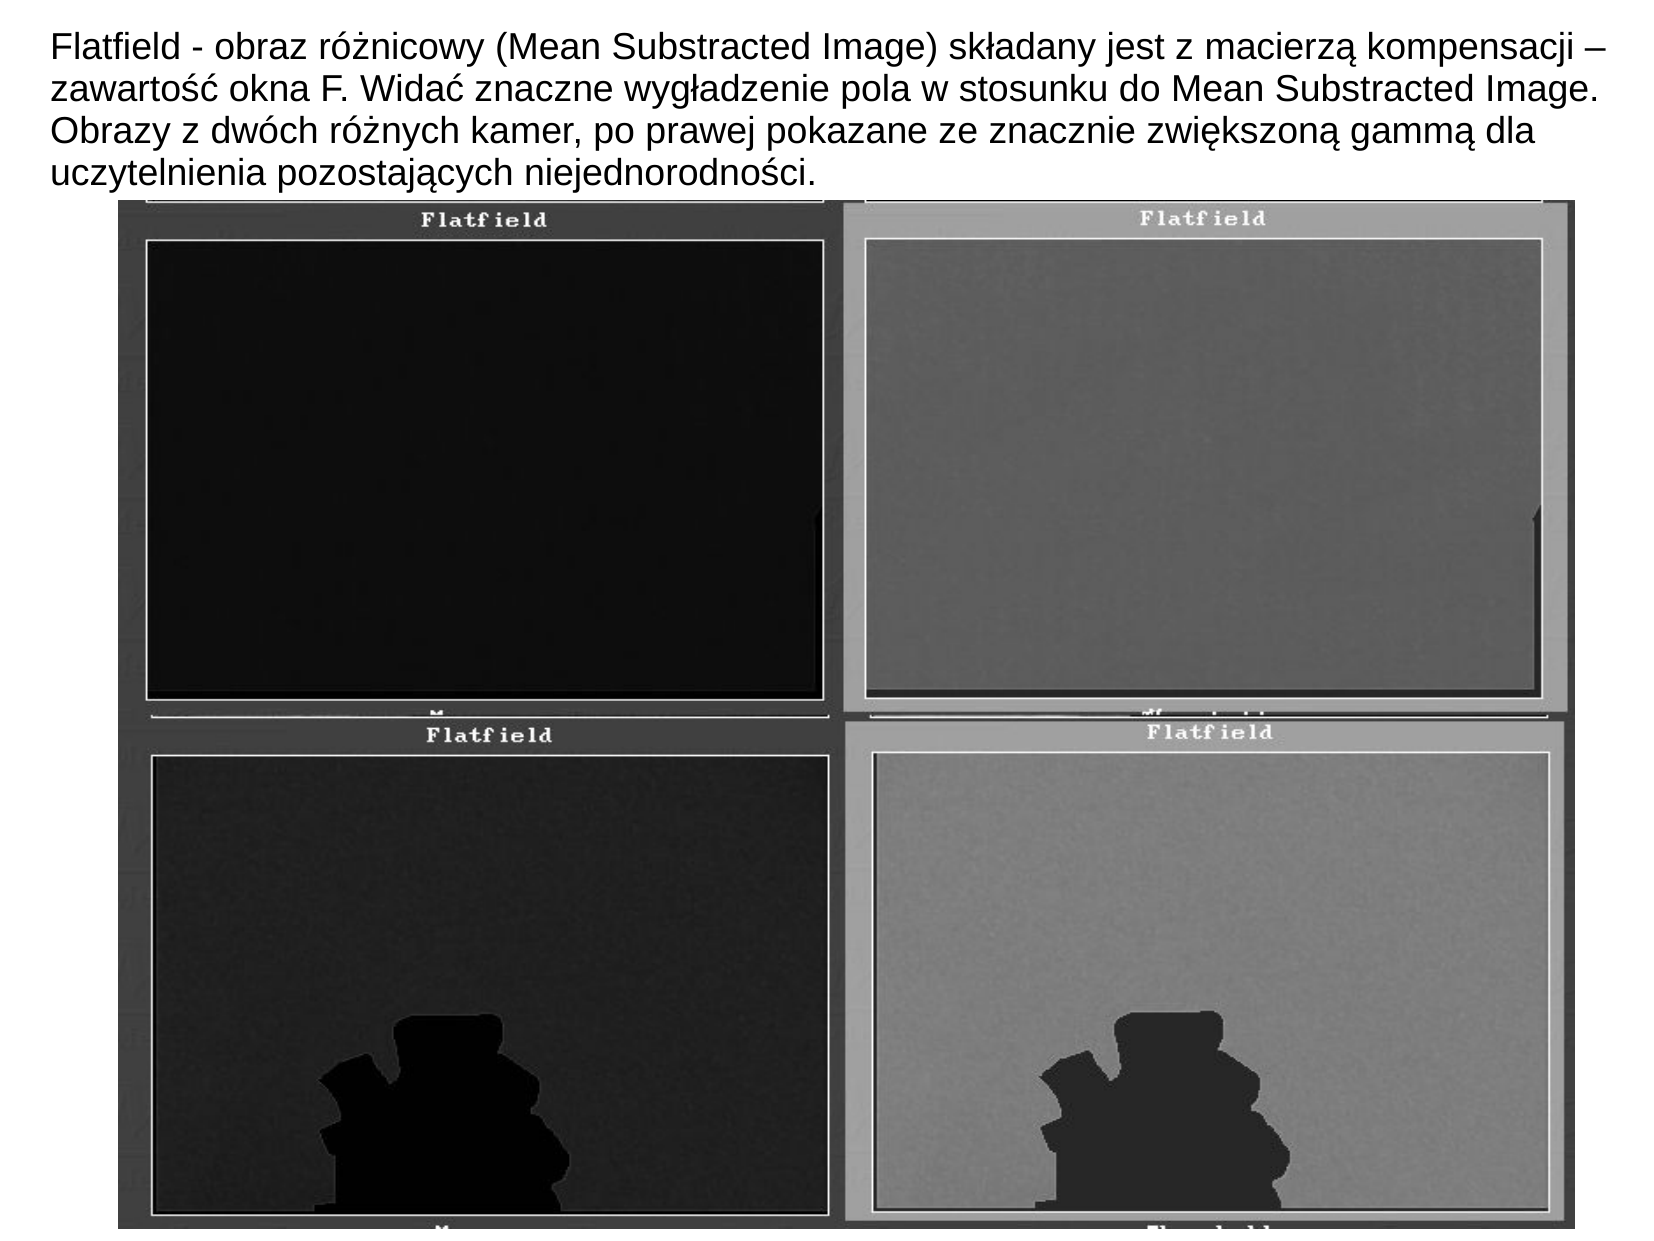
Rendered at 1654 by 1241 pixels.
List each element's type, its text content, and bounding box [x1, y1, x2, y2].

picture [118, 200, 1575, 1229]
text_box Flatfield - obraz różnicowy (Mean Substracted Image) składany jest z macierzą kompensacji – zawartość okna F. Widać znaczne wygładzenie pola w stosunku do Mean Substracted Image. Obrazy z dwóch różnych kamer, po prawej pokazane ze znacznie zwiększoną gammą dla uczytelnienia pozostających niejednorodności. [35, 17, 1630, 201]
